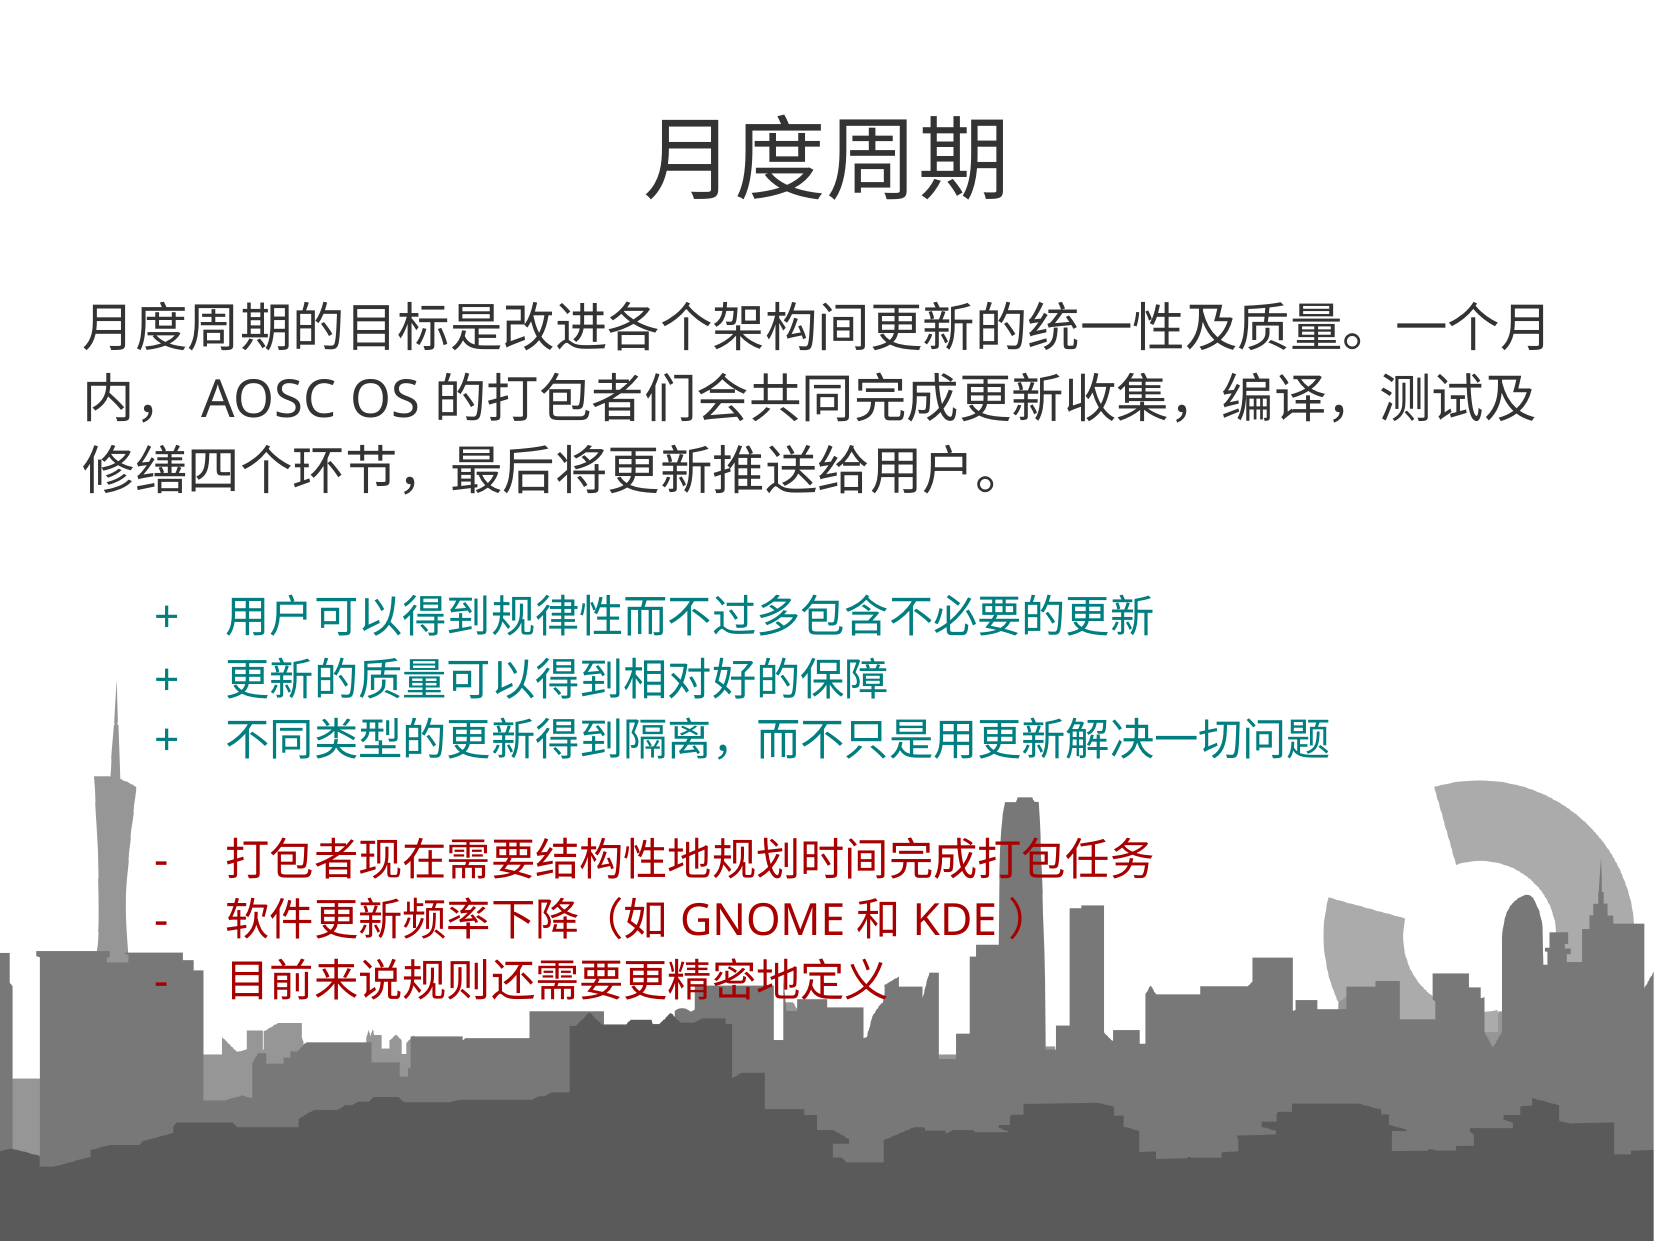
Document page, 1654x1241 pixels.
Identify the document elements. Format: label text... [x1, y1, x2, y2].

list 月度周期的目标是改进各个架构间更新的统一性及质量。一个月内，AOSC OS的打包者们会共同完成更新收集，编译，测试及修缮四个环节，最后将更新推送给用户。 + 用户可以得到规律性而不过多包含不必要的更新 + 更新的质量可以得到相对好的保障 + 不同类型的更新得到隔离，而不只是用更新解决一切问题 - 打包者现在需要结构性地规划时间完成打包任务 - 软件更新频率下降（如GNOME和KDE） - 目前来说规则还需要更精密地定义 [82, 290, 1571, 1010]
picture [0, 0, 1654, 1241]
title 月度周期 [82, 49, 1571, 257]
